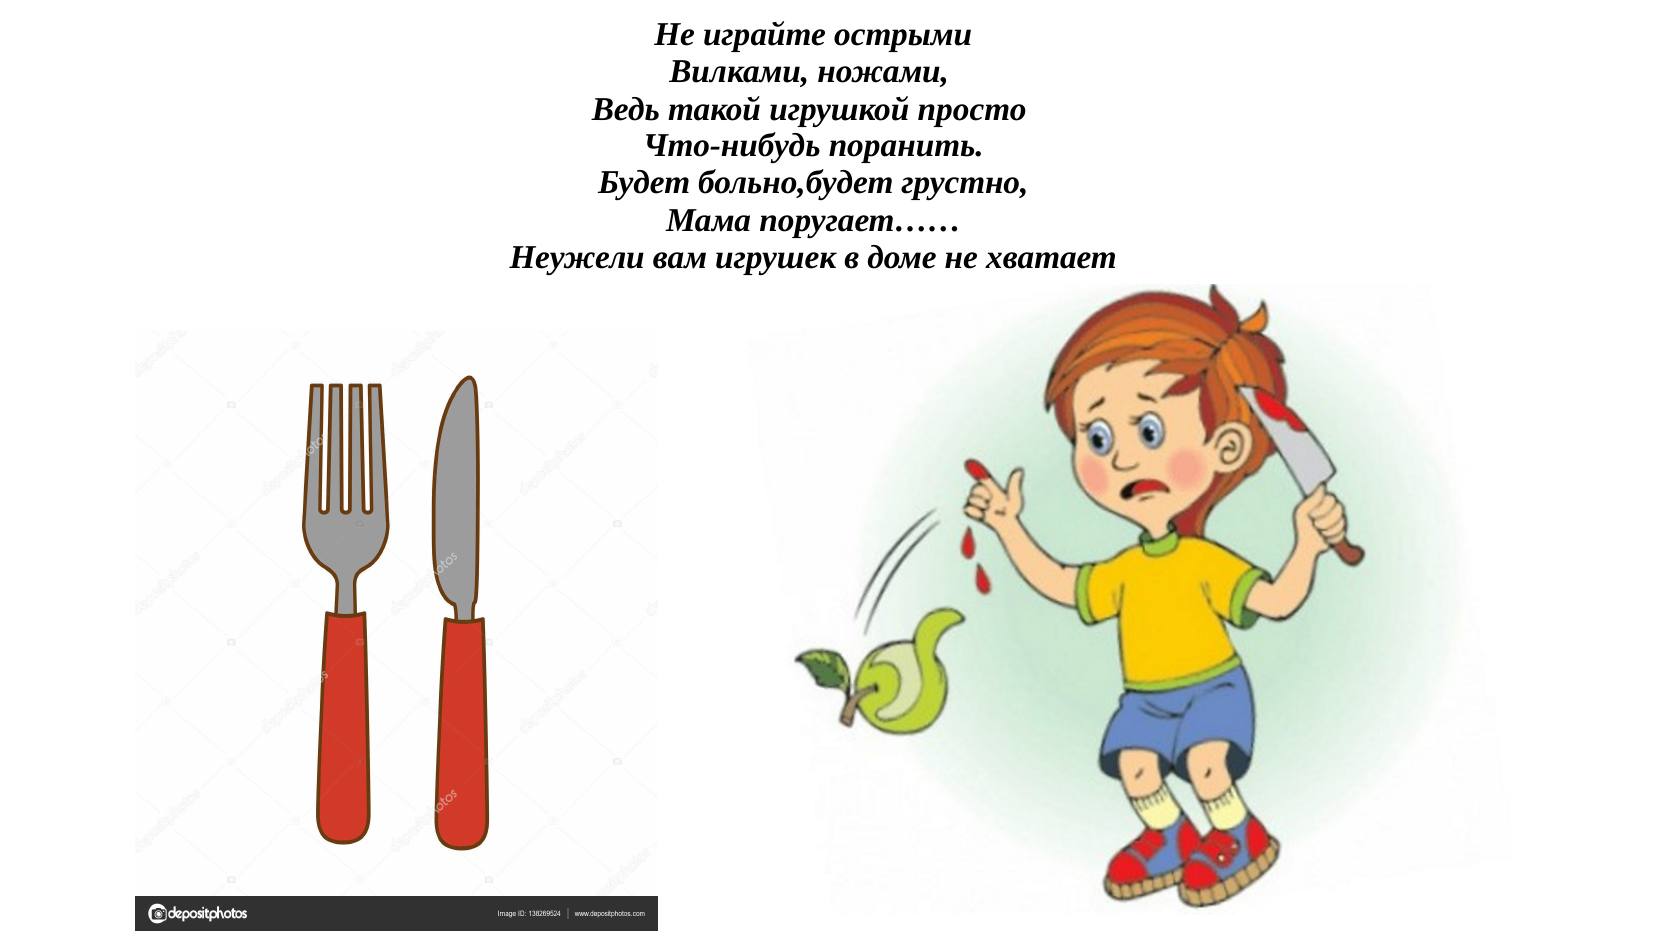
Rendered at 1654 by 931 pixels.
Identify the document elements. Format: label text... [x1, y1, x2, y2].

title Не играйте острыми Вилками, ножами, Ведь такой игрушкой просто Что-нибудь поранить. Будет больно,будет грустно, Мама поругает…… Неужели вам игрушек в доме не хватает [69, 16, 1558, 276]
picture [715, 284, 1546, 916]
picture [135, 330, 658, 931]
